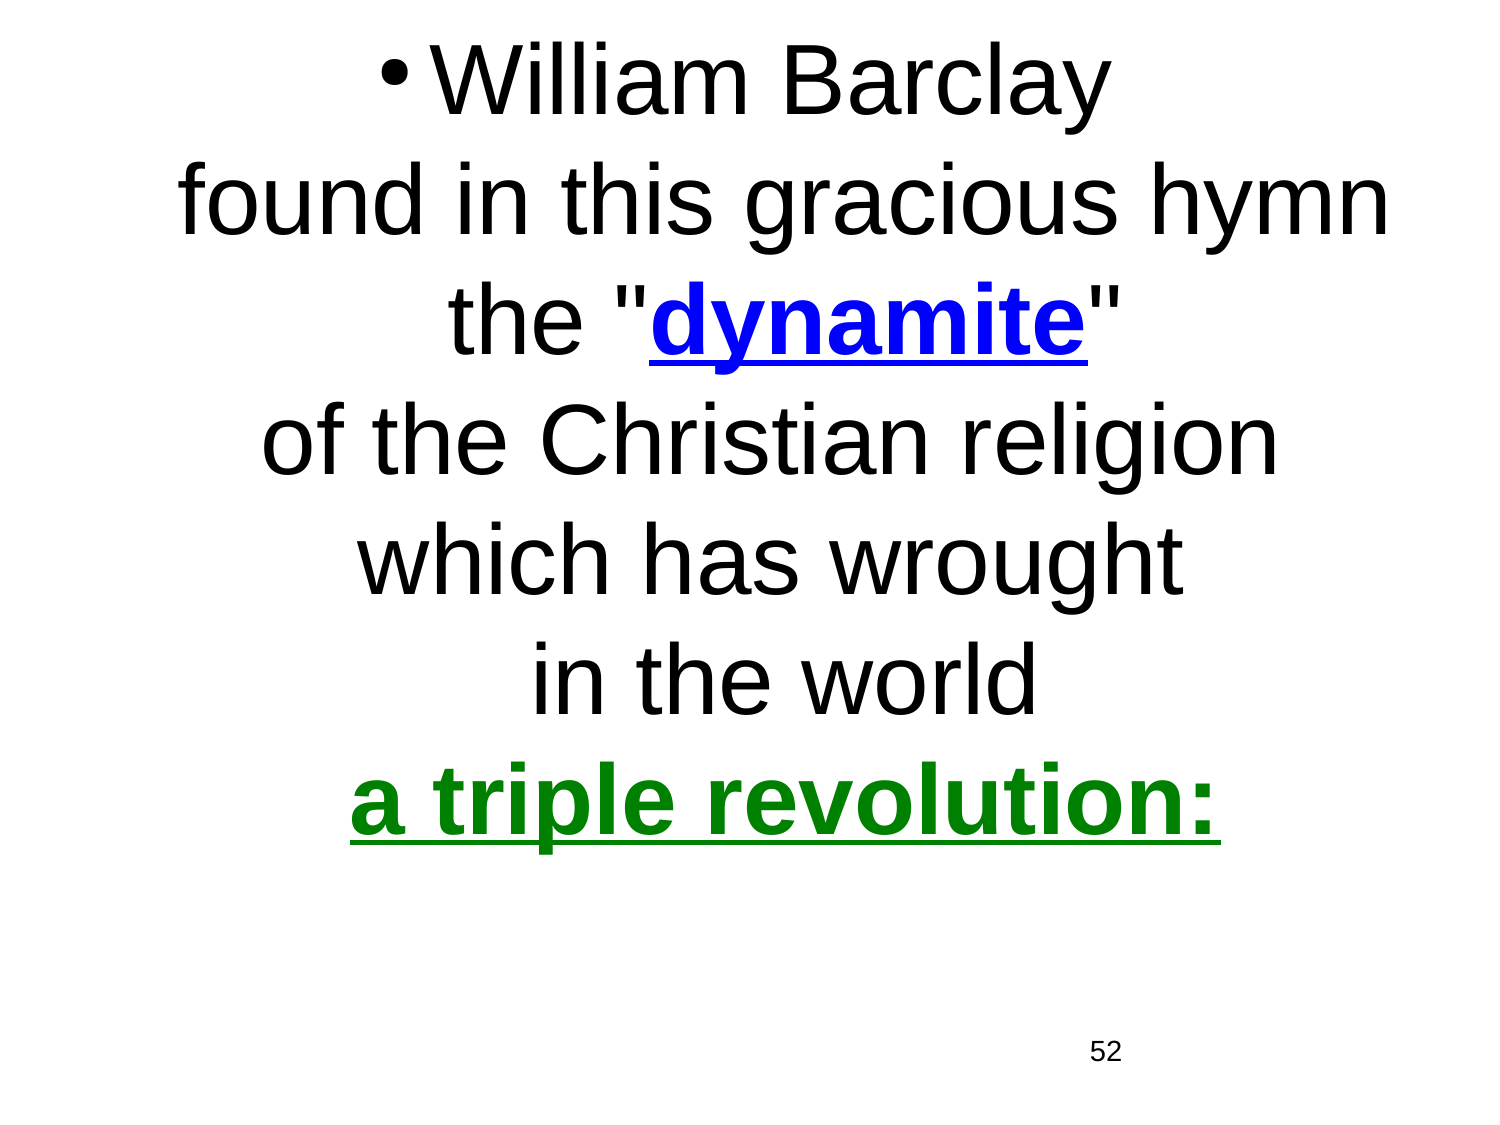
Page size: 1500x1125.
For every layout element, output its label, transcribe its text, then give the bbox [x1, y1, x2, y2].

list William Barclay found in this gracious hymn the "dynamite" of the Christian religion which has wrought in the world a triple revolution: [15, 15, 1486, 1111]
